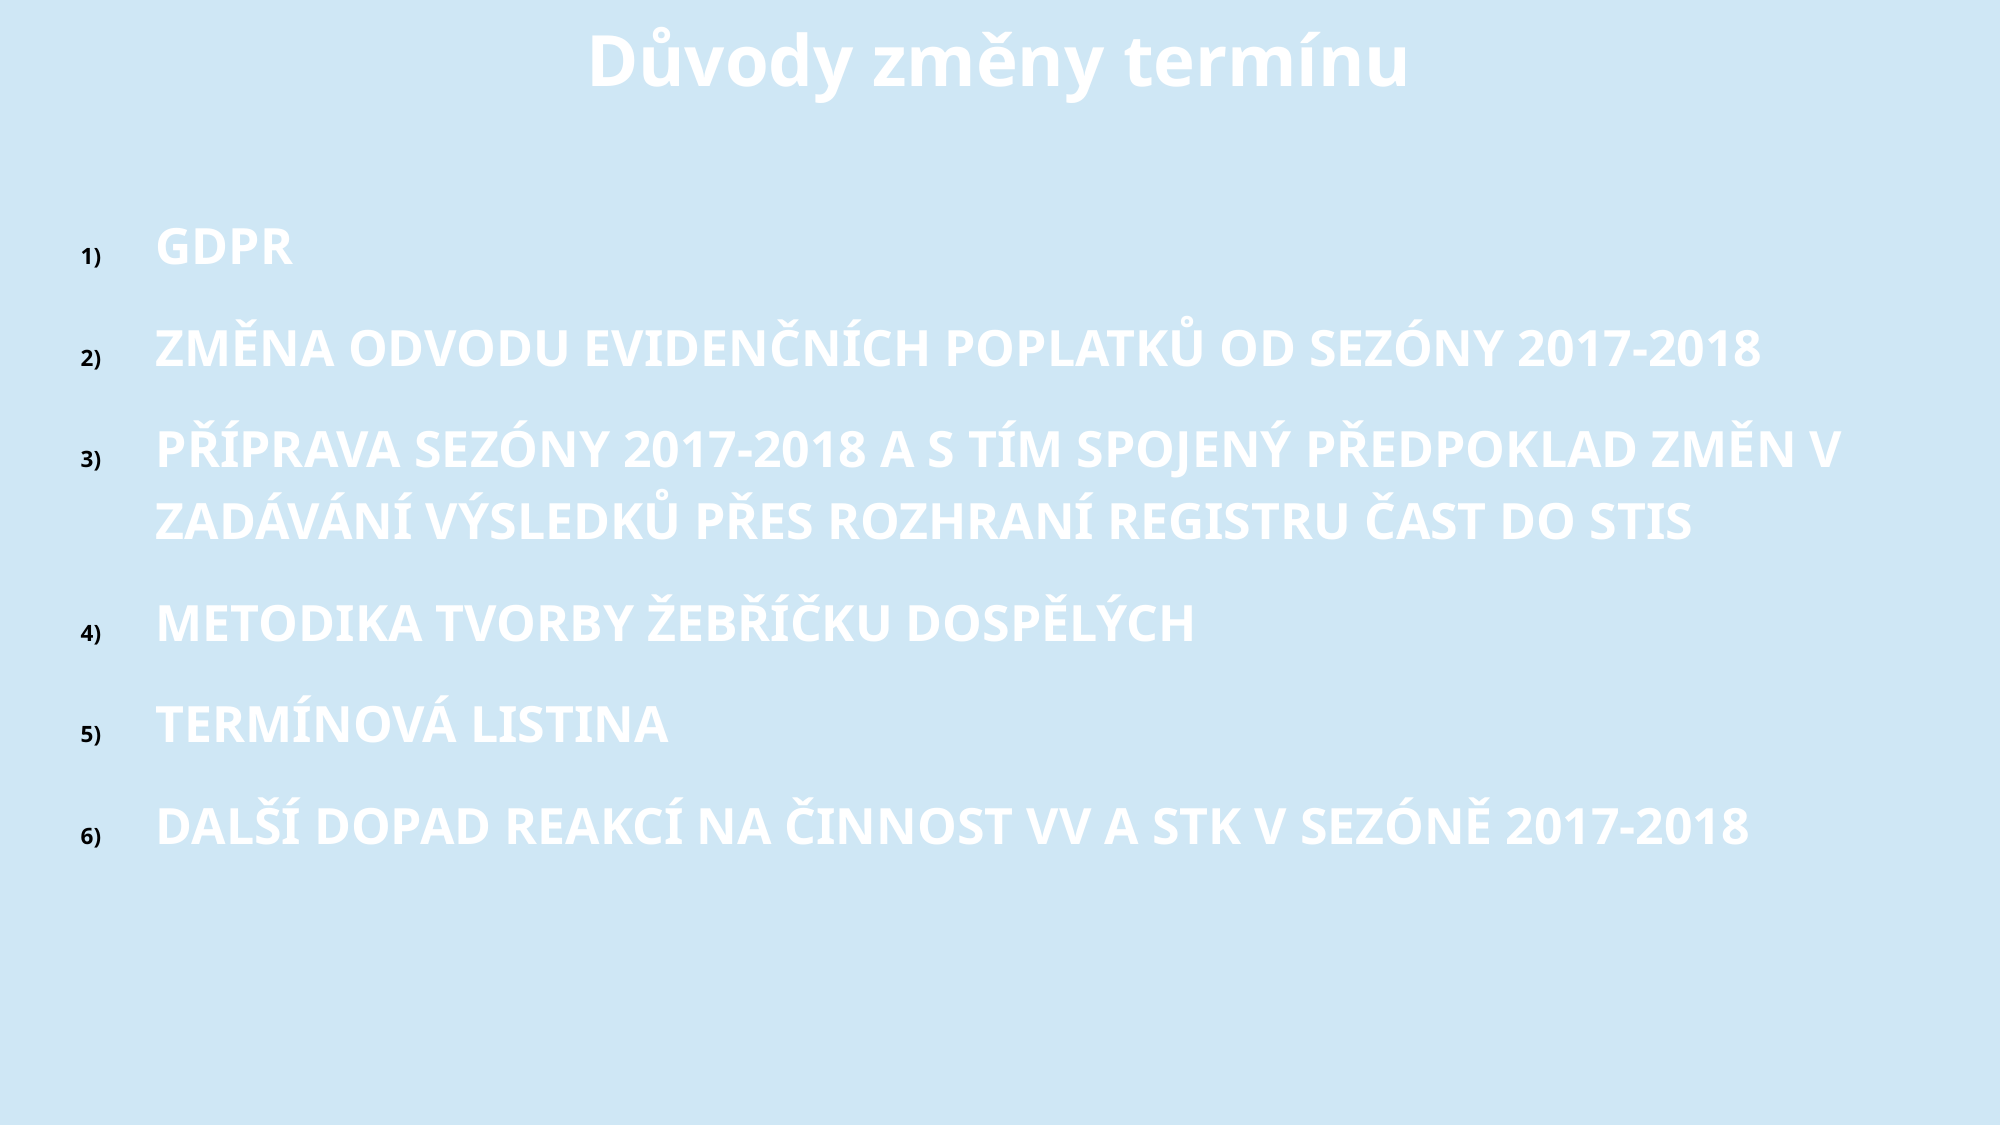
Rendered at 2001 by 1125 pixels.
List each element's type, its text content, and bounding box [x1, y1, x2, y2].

list GDPR ZMĚNA ODVODU EVIDENČNÍCH POPLATKŮ OD SEZÓNY 2017-2018 PŘÍPRAVA SEZÓNY 2017-2018 A S TÍM SPOJENÝ PŘEDPOKLAD ZMĚN V ZADÁVÁNÍ VÝSLEDKŮ PŘES ROZHRANÍ REGISTRU ČAST DO STIS METODIKA TVORBY ŽEBŘÍČKU DOSPĚLÝCH TERMÍNOVÁ LISTINA DALŠÍ DOPAD REAKCÍ NA ČINNOST VV A STK V SEZÓNĚ 2017-2018 [65, 195, 1946, 950]
title Důvody změny termínu [149, 18, 1849, 195]
